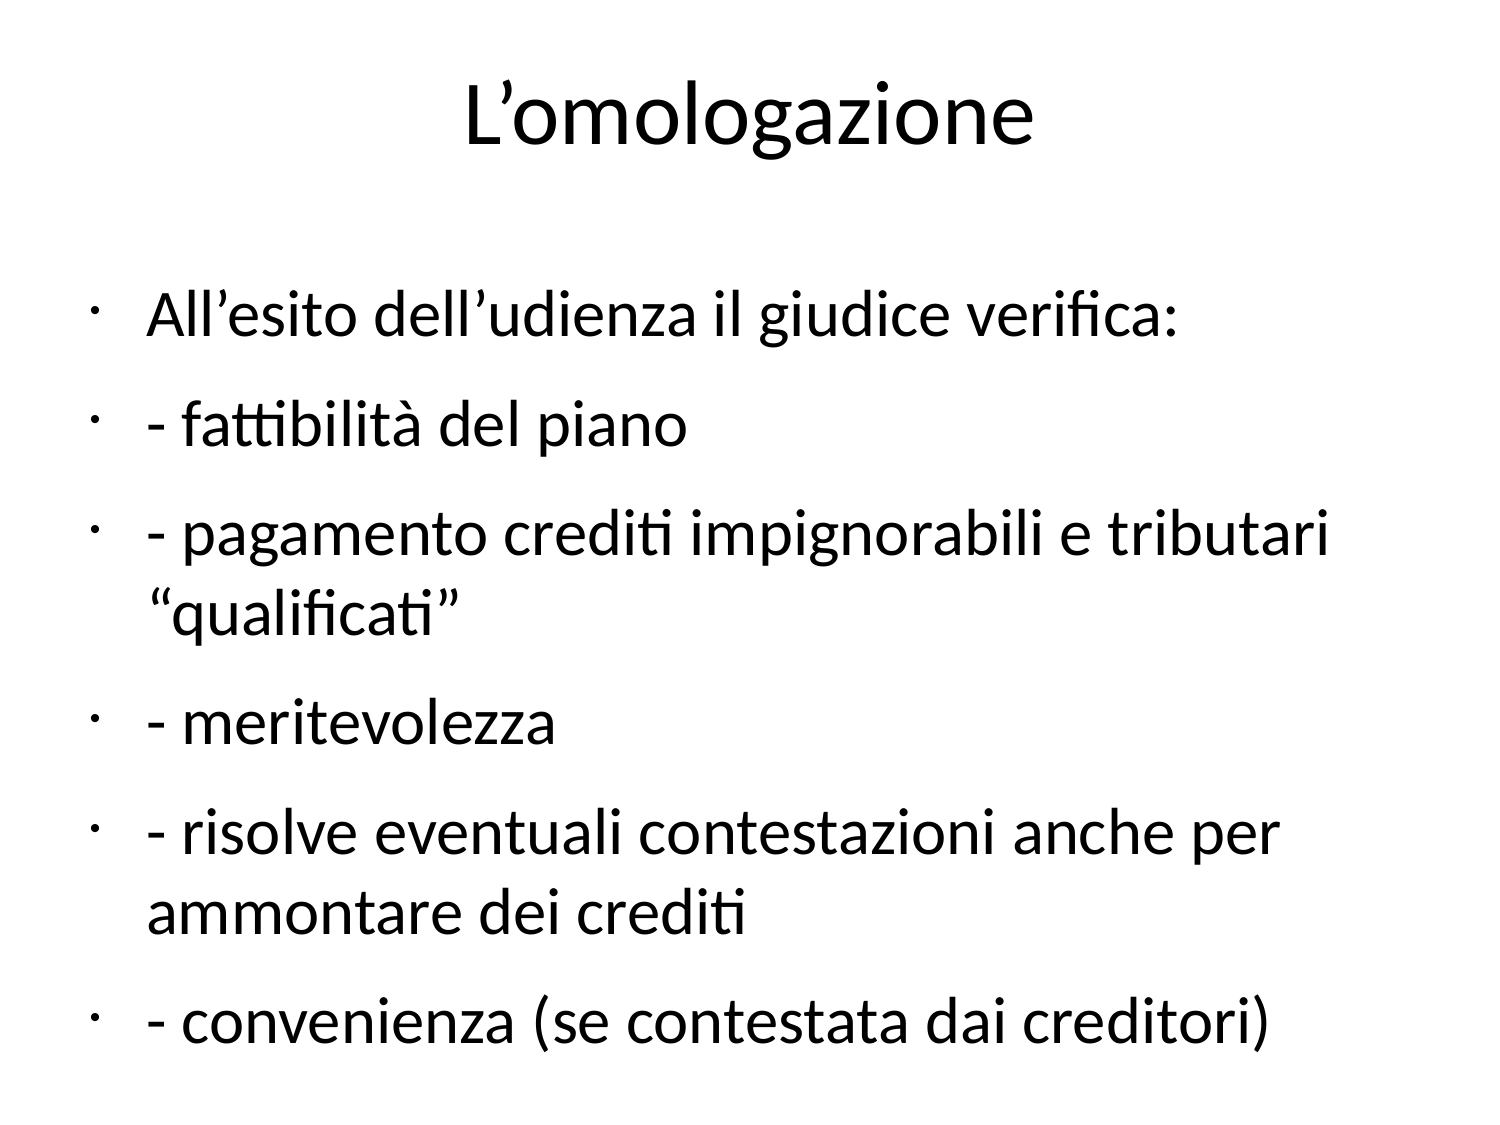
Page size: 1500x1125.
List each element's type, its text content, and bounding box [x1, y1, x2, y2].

list All’esito dell’udienza il giudice verifica: - fattibilità del piano - pagamento crediti impignorabili e tributari “qualificati” - meritevolezza - risolve eventuali contestazioni anche per ammontare dei crediti - convenienza (se contestata dai creditori) [75, 262, 1425, 1005]
title L’omologazione [75, 45, 1425, 233]
